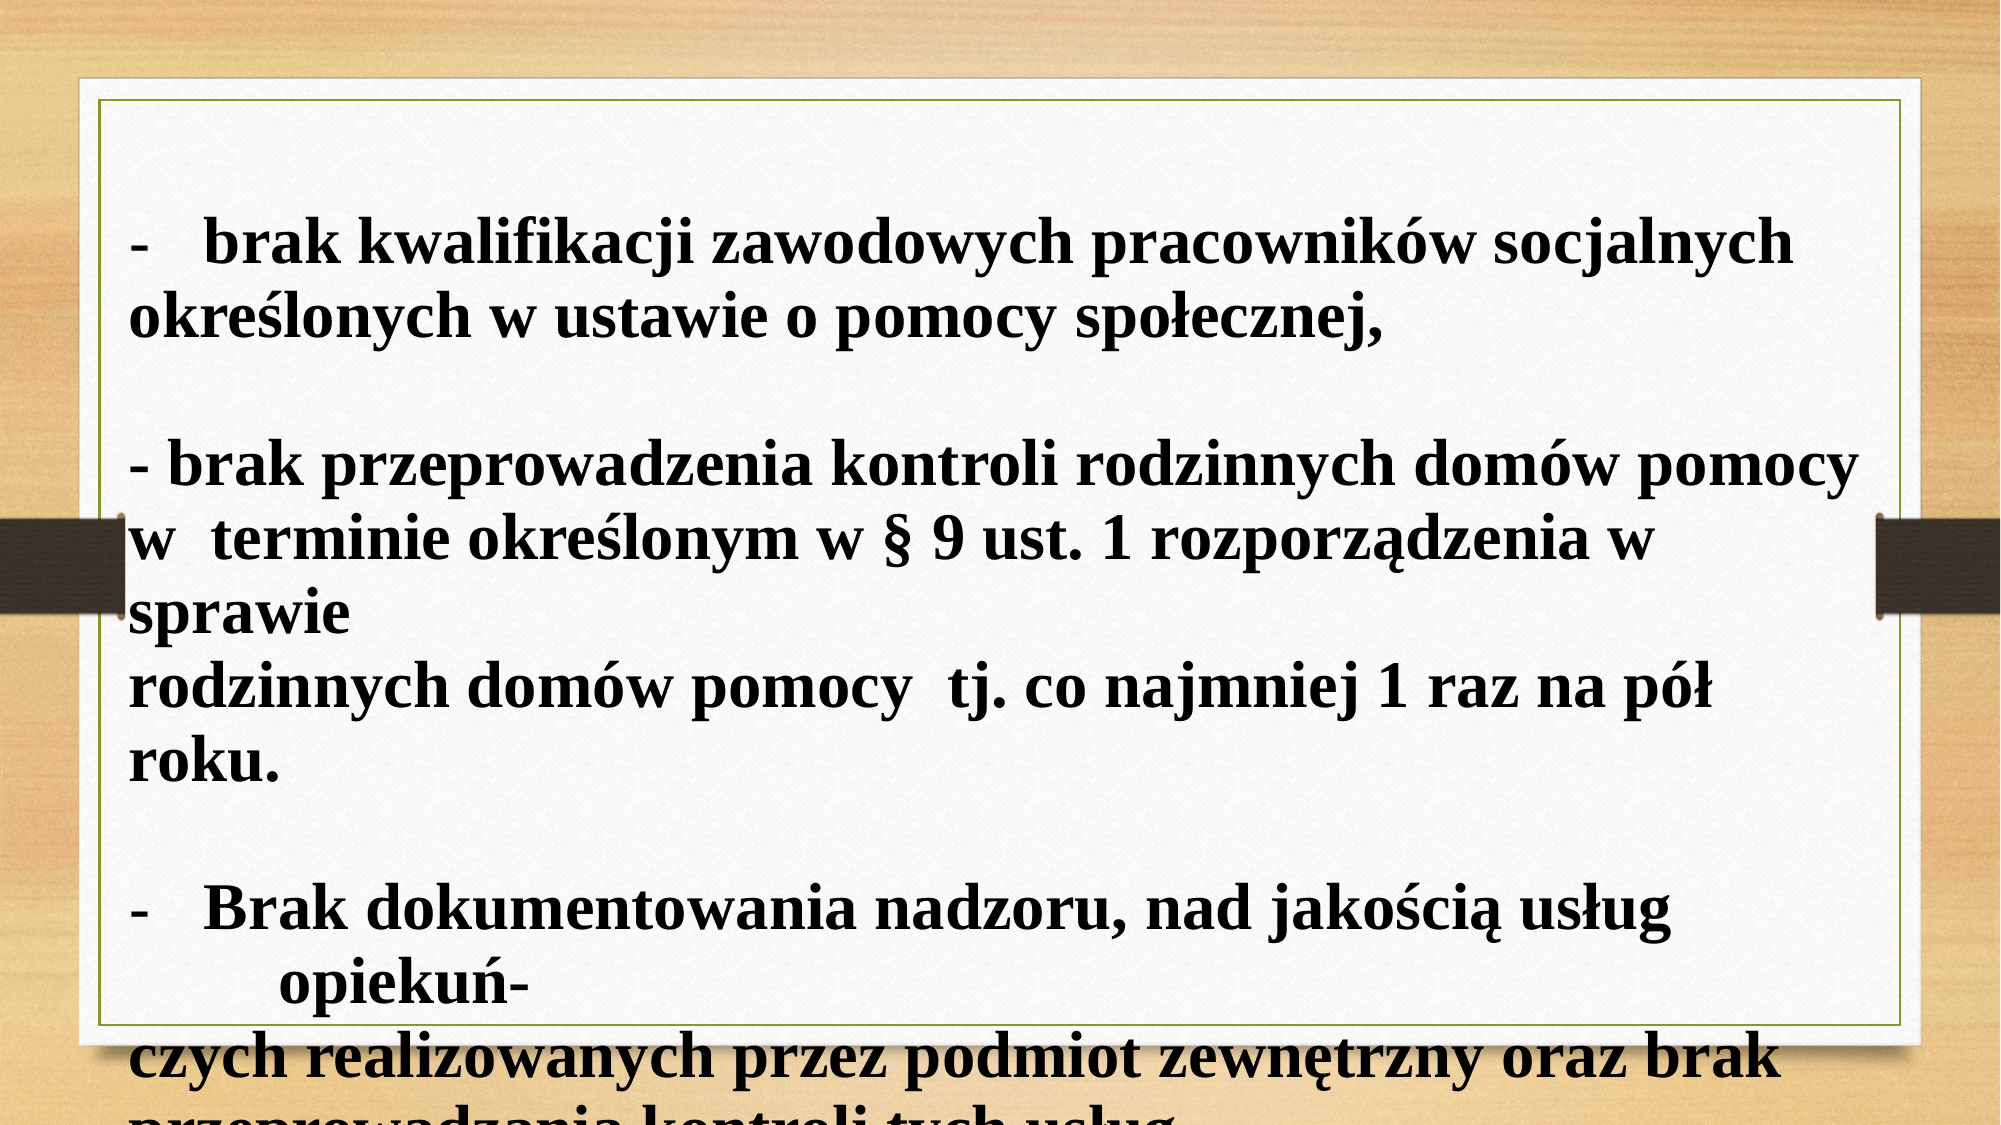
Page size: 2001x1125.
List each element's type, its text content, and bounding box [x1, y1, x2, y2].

text_box brak kwalifikacji zawodowych pracowników socjalnych określonych w ustawie o pomocy społecznej, - brak przeprowadzenia kontroli rodzinnych domów pomocy w terminie określonym w § 9 ust. 1 rozporządzenia w sprawie rodzinnych domów pomocy tj. co najmniej 1 raz na pół roku. Brak dokumentowania nadzoru, nad jakością usług opiekuń- czych realizowanych przez podmiot zewnętrzny oraz brak przeprowadzania kontroli tych usług. [114, 196, 1898, 988]
